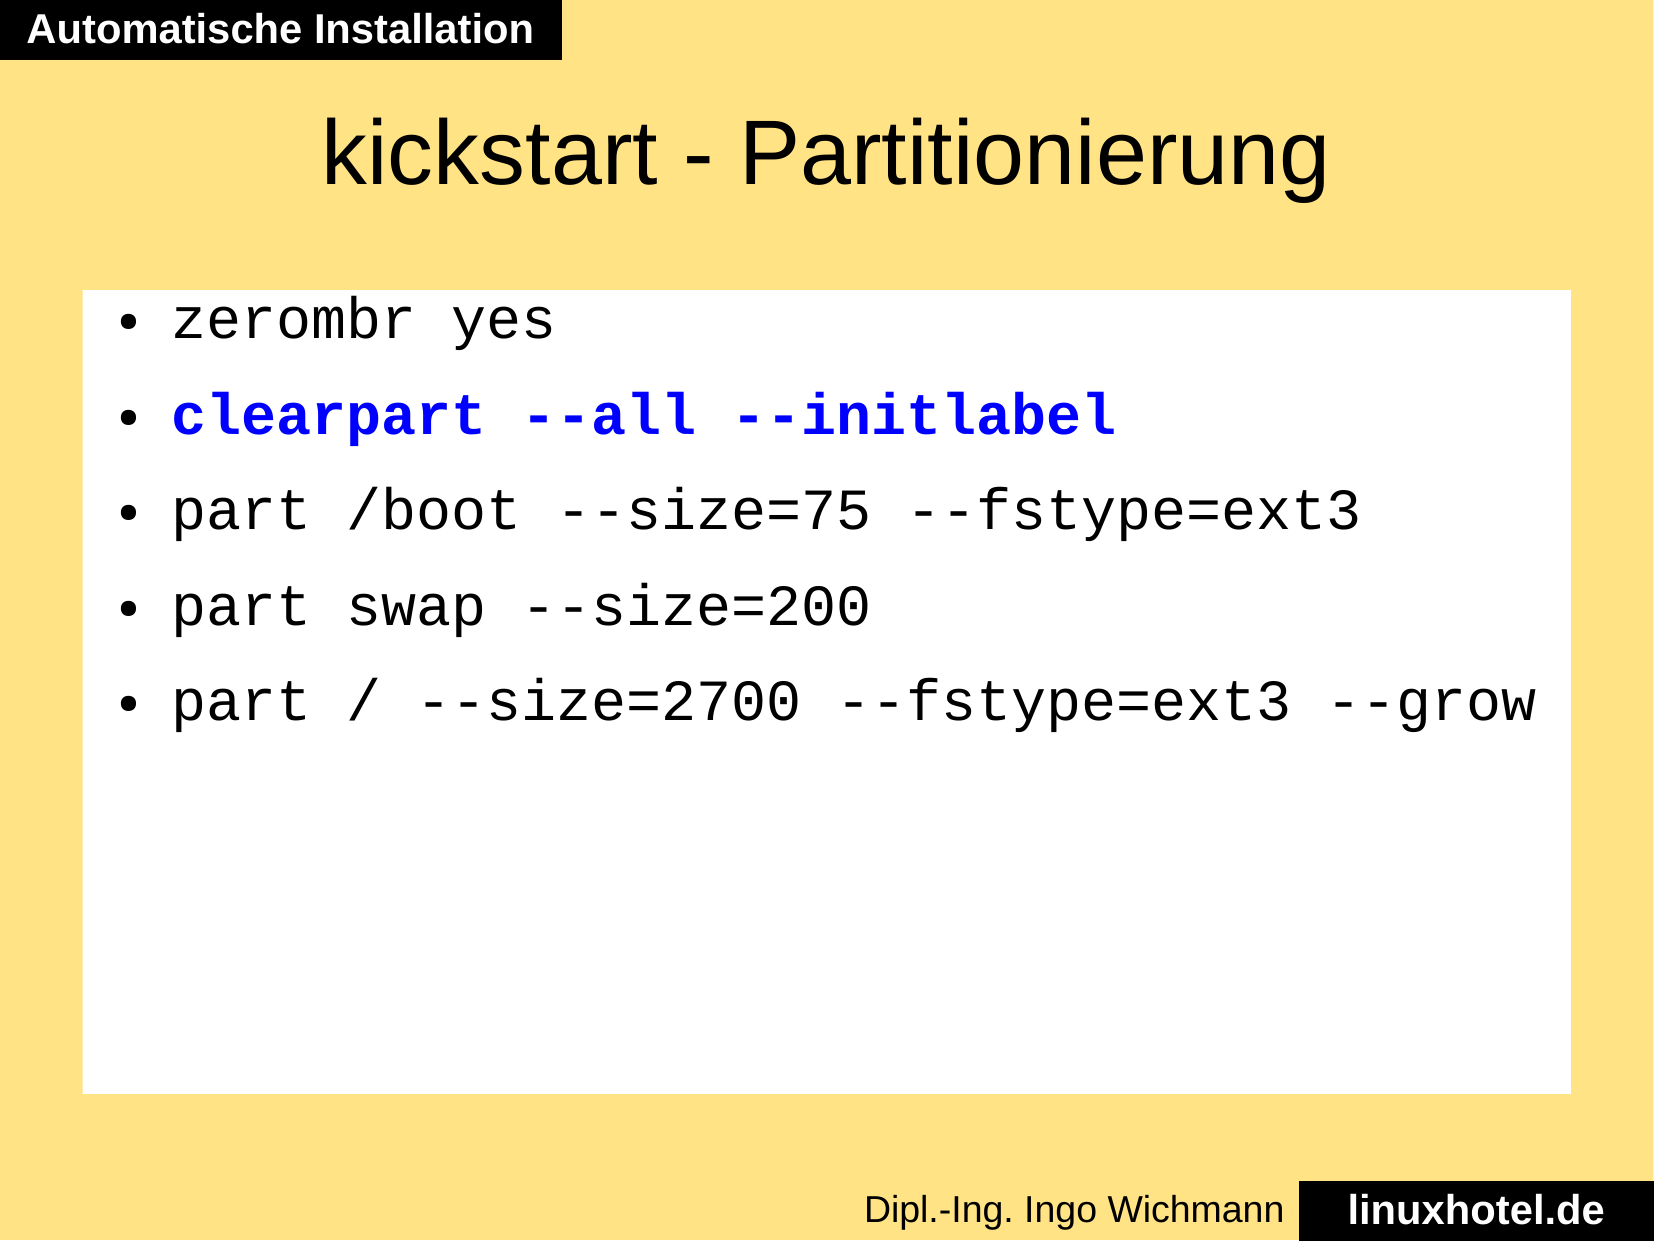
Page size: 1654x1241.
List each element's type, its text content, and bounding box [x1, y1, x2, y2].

text_box Automatische Installation [0, 0, 562, 60]
title kickstart - Partitionierung [82, 49, 1571, 257]
list zerombr yes clearpart --all --initlabel part /boot --size=75 --fstype=ext3 part swap --size=200 part / --size=2700 --fstype=ext3 --grow [82, 290, 1571, 1094]
text_box linuxhotel.de [1299, 1181, 1654, 1241]
text_box Dipl.-Ing. Ingo Wichmann [849, 1181, 1300, 1238]
